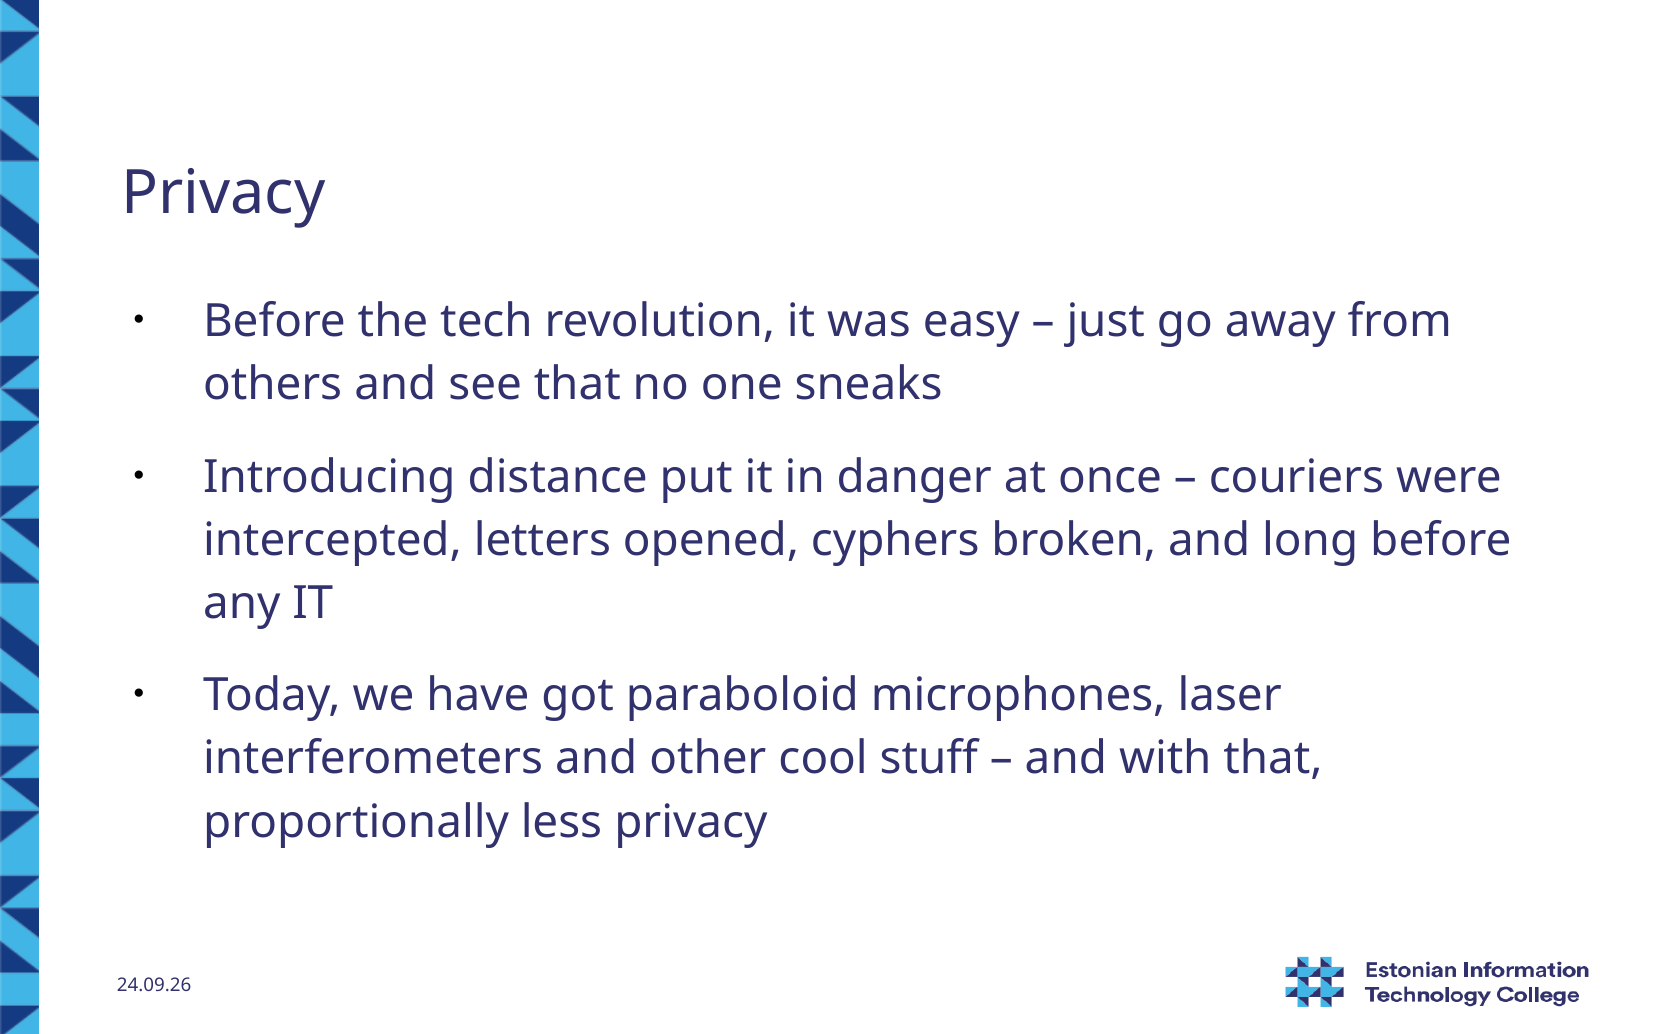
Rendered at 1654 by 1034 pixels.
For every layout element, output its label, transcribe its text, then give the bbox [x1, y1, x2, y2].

title Privacy [121, 103, 1534, 276]
list Before the tech revolution, it was easy – just go away from others and see that no one sneaks Introducing distance put it in danger at once – couriers were intercepted, letters opened, cyphers broken, and long before any IT Today, we have got paraboloid microphones, laser interferometers and other cool stuff – and with that, proportionally less privacy [121, 287, 1534, 939]
